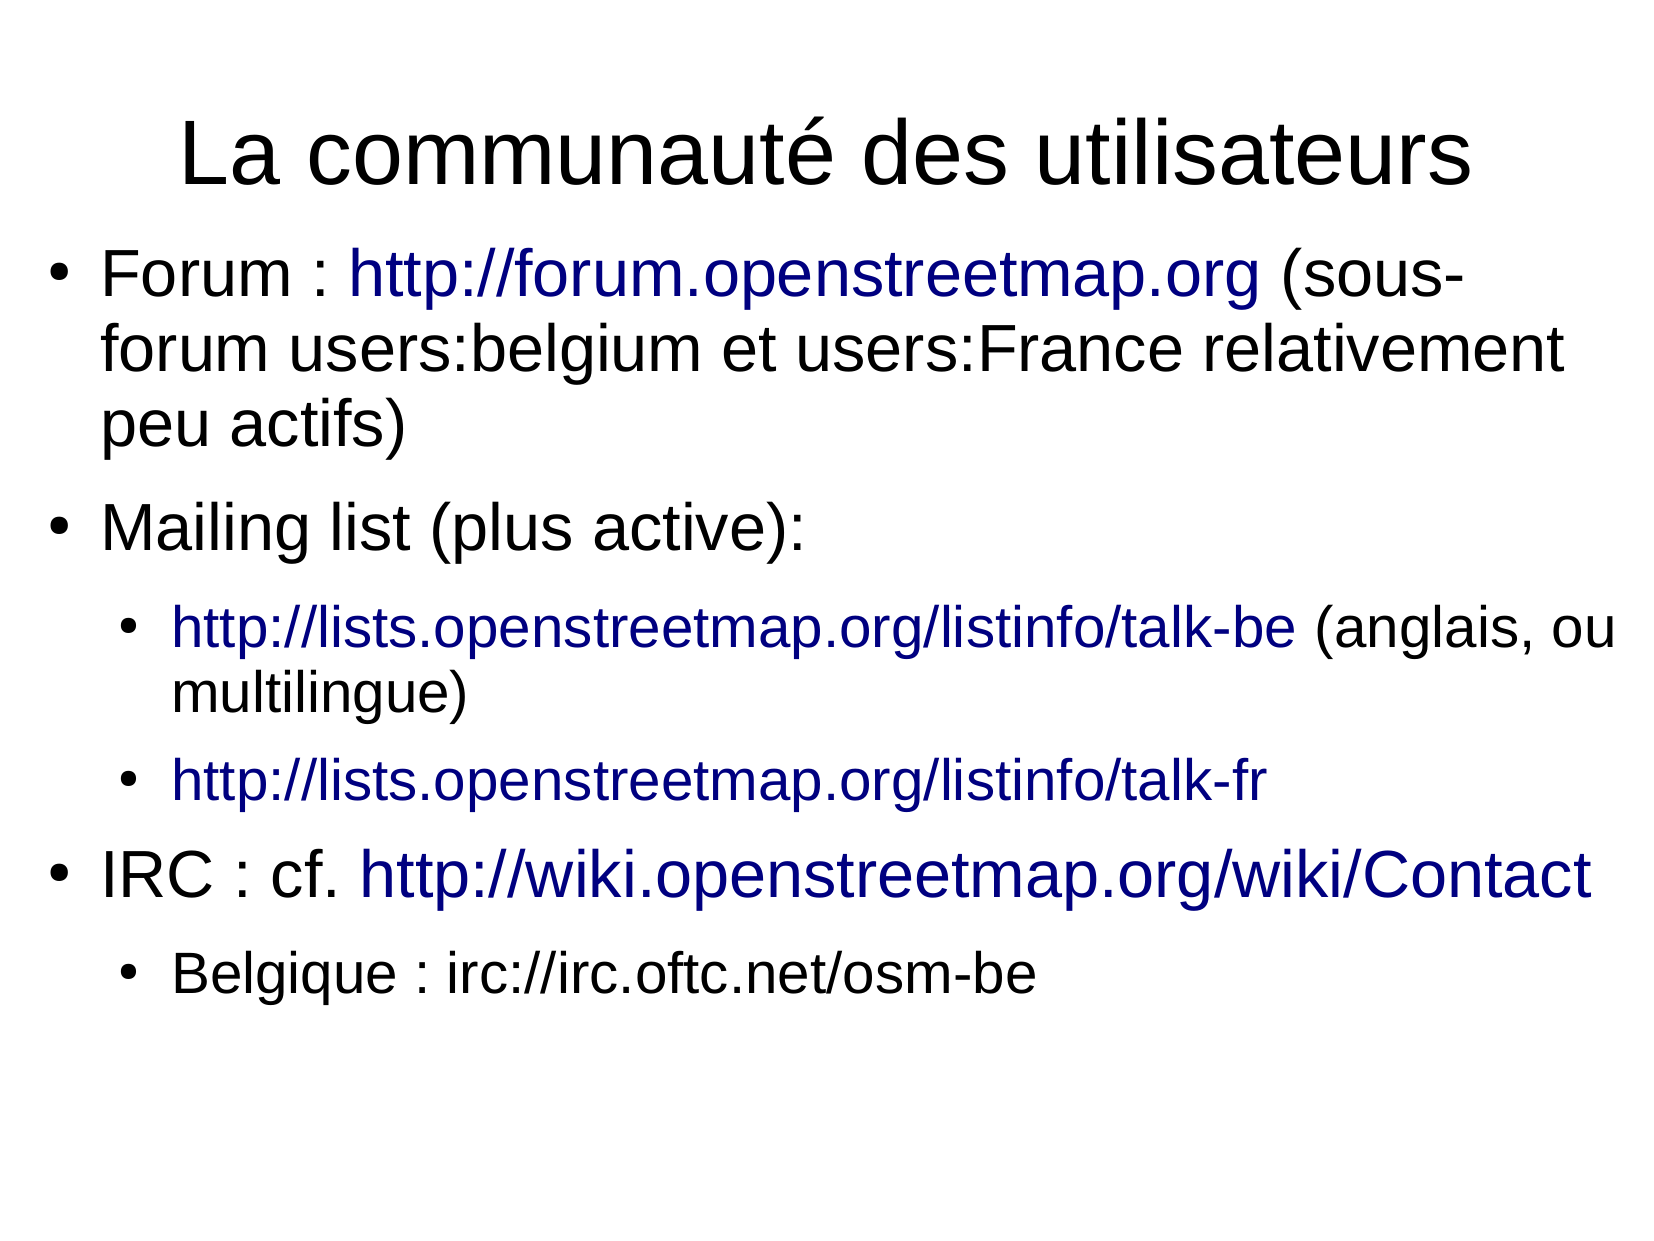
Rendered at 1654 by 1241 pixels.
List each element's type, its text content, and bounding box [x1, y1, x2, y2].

title La communauté des utilisateurs [82, 56, 1571, 236]
list Forum : http://forum.openstreetmap.org (sous-forum users:belgium et users:France relativement peu actifs) Mailing list (plus active): http://lists.openstreetmap.org/listinfo/talk-be (anglais, ou multilingue) http://lists.openstreetmap.org/listinfo/talk-fr IRC : cf. http://wiki.openstreetmap.org/wiki/Contact Belgique : irc://irc.oftc.net/osm-be [29, 236, 1625, 1109]
